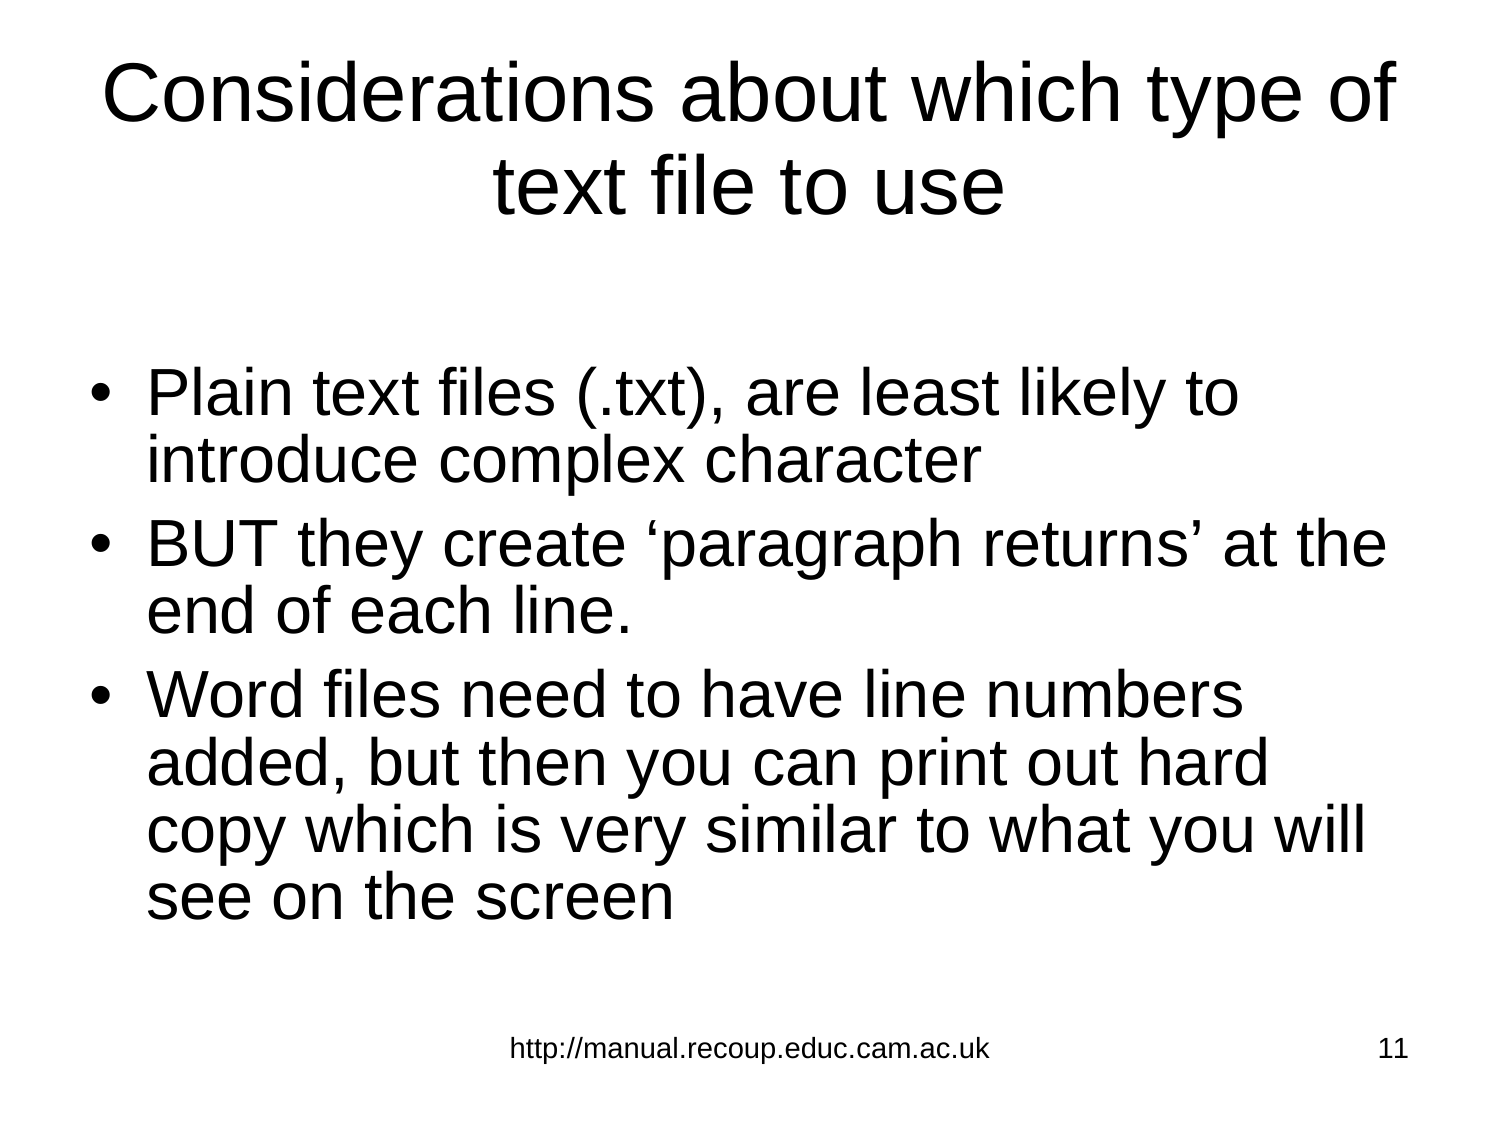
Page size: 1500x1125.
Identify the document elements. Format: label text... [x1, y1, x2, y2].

title Considerations about which type of text file to use [75, 31, 1426, 247]
list Plain text files (.txt), are least likely to introduce complex character BUT they create ‘paragraph returns’ at the end of each line. Word files need to have line numbers added, but then you can print out hard copy which is very similar to what you will see on the screen [75, 262, 1426, 1006]
